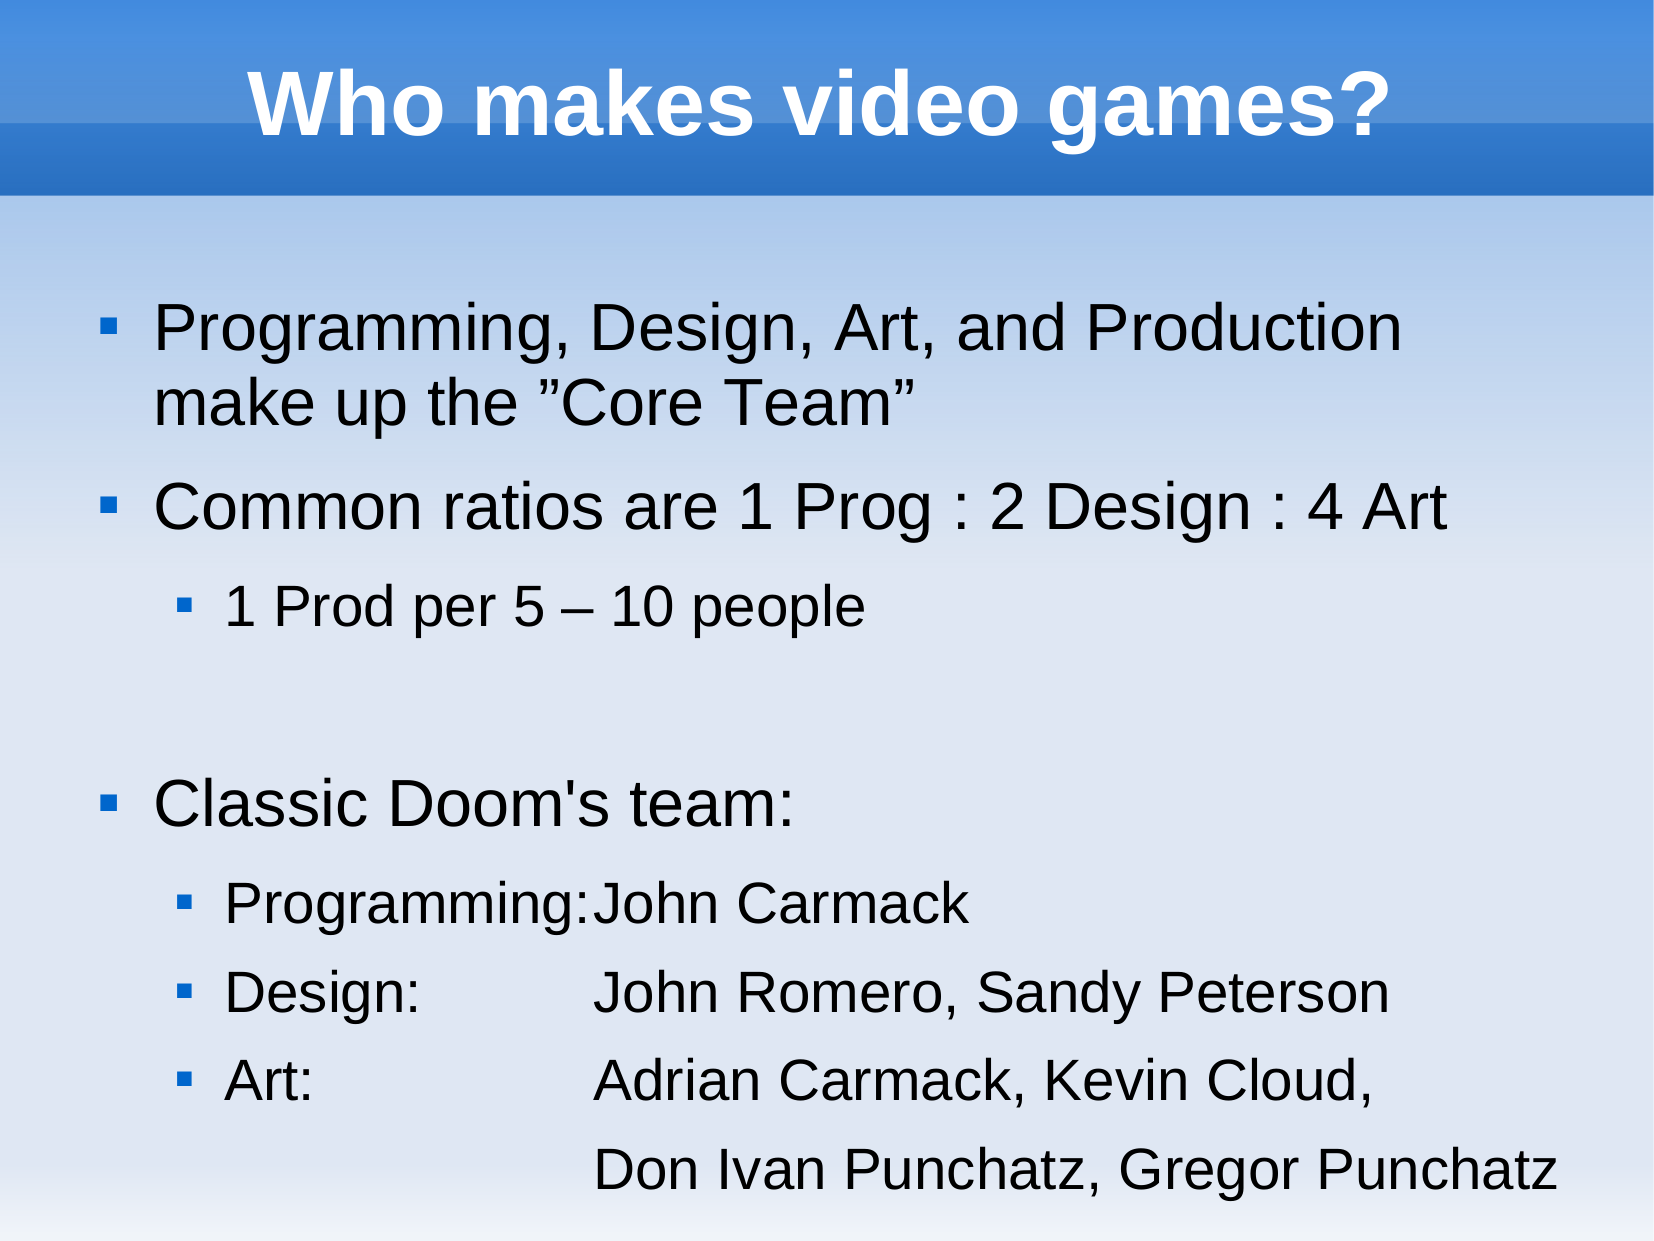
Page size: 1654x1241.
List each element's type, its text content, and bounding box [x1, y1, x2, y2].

list Programming, Design, Art, and Production make up the ”Core Team” Common ratios are 1 Prog : 2 Design : 4 Art 1 Prod per 5 – 10 people Classic Doom's team: Programming: John Carmack Design: John Romero, Sandy Peterson Art: Adrian Carmack, Kevin Cloud, Don Ivan Punchatz, Gregor Punchatz [82, 290, 1571, 1203]
picture [0, 0, 1654, 1241]
title Who makes video games? [76, 0, 1565, 208]
